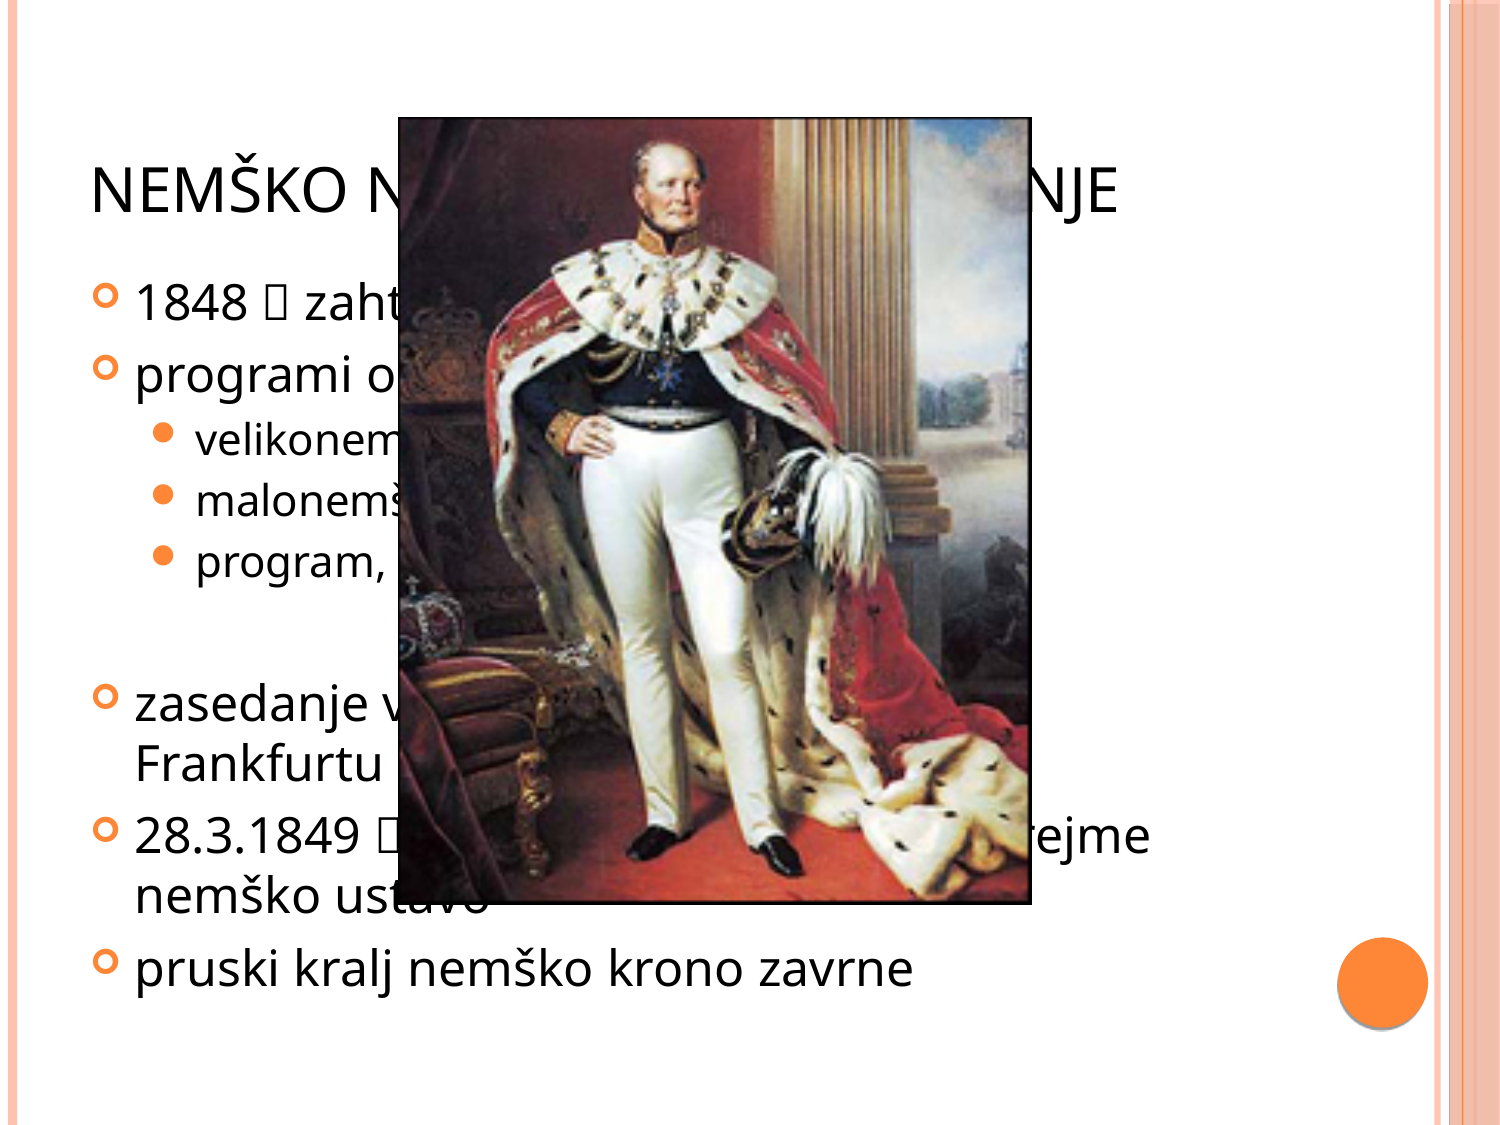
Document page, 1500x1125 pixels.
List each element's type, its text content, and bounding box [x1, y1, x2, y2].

title NEMŠKO NACIONALNO VPRAŠANJE [75, 45, 1300, 233]
list 1848  zahteve po vsenemški združitvi programi o združitvi: velikonemški, malonemški in program, ki vidi Nemčijo kot republiko. zasedanje vsenemškega parlamenta v Frankfurtu 28.3.1849  frankfurtski parlament sprejme nemško ustavo pruski kralj nemško krono zavrne [75, 262, 1300, 1062]
picture [398, 117, 1032, 905]
